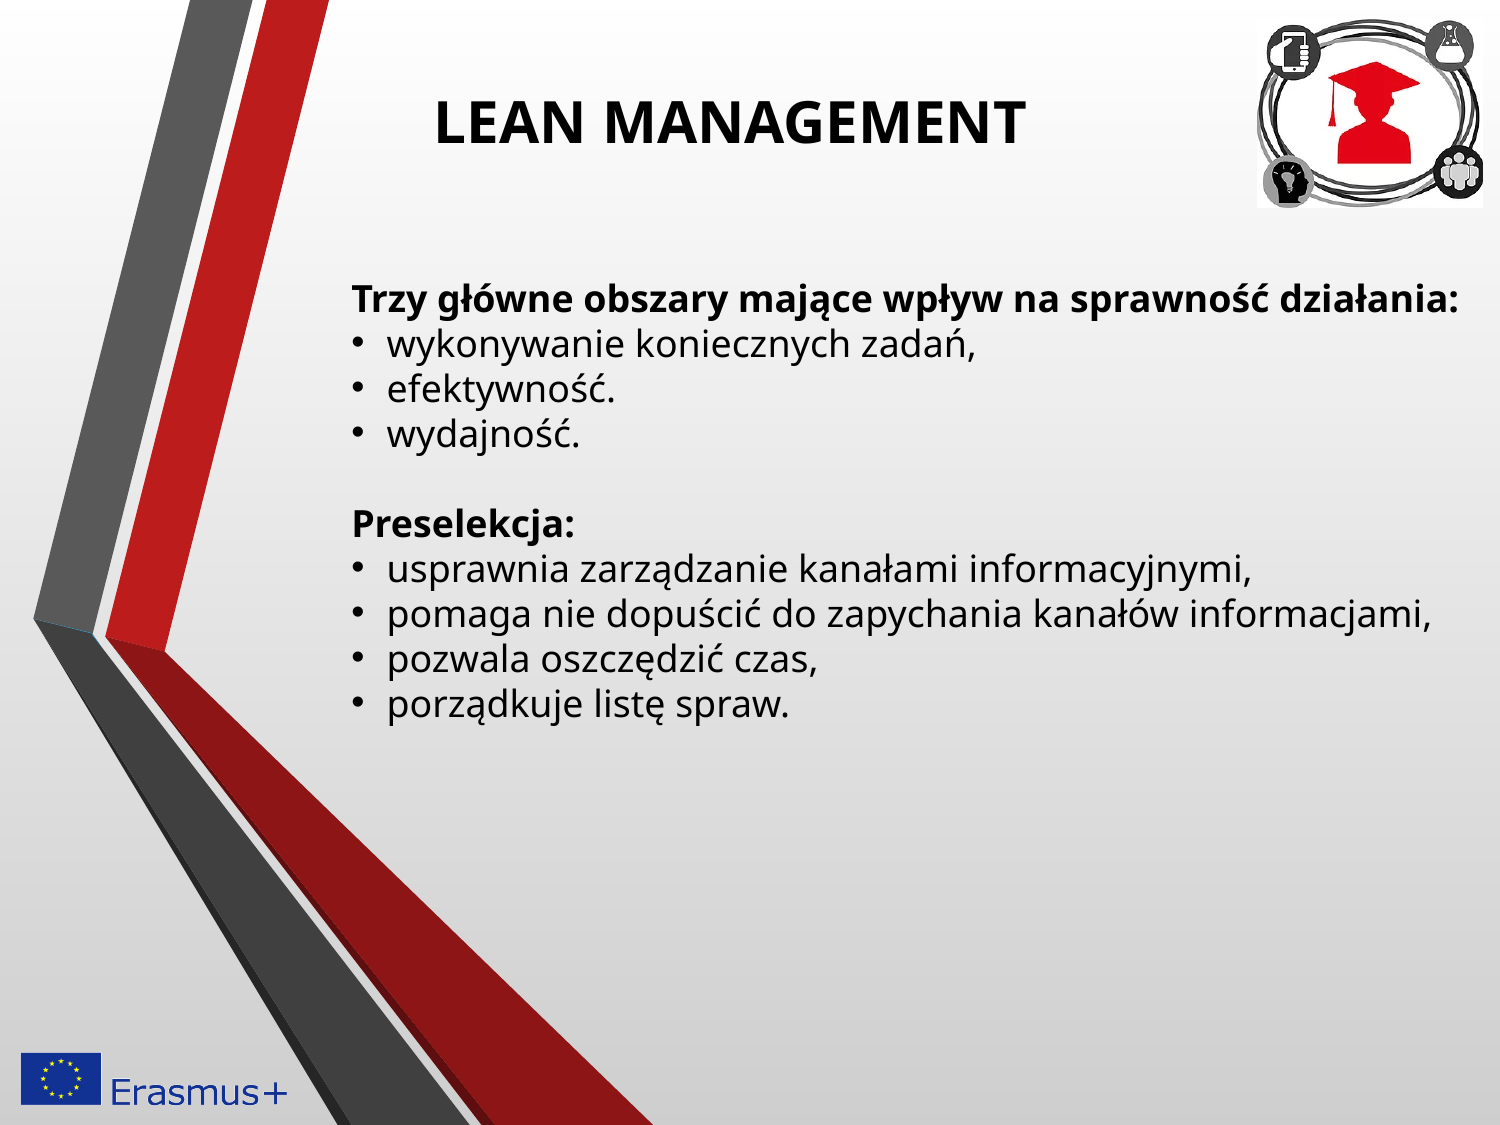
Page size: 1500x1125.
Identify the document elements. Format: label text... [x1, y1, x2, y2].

text_box Trzy główne obszary mające wpływ na sprawność działania: wykonywanie koniecznych zadań, efektywność. wydajność. Preselekcja: usprawnia zarządzanie kanałami informacyjnymi, pomaga nie dopuścić do zapychania kanałów informacjami, pozwala oszczędzić czas, porządkuje listę spraw. [336, 267, 1500, 777]
chart [1257, 19, 1483, 209]
picture [5, 1037, 302, 1120]
text_box LEAN MANAGEMENT [419, 78, 1317, 163]
